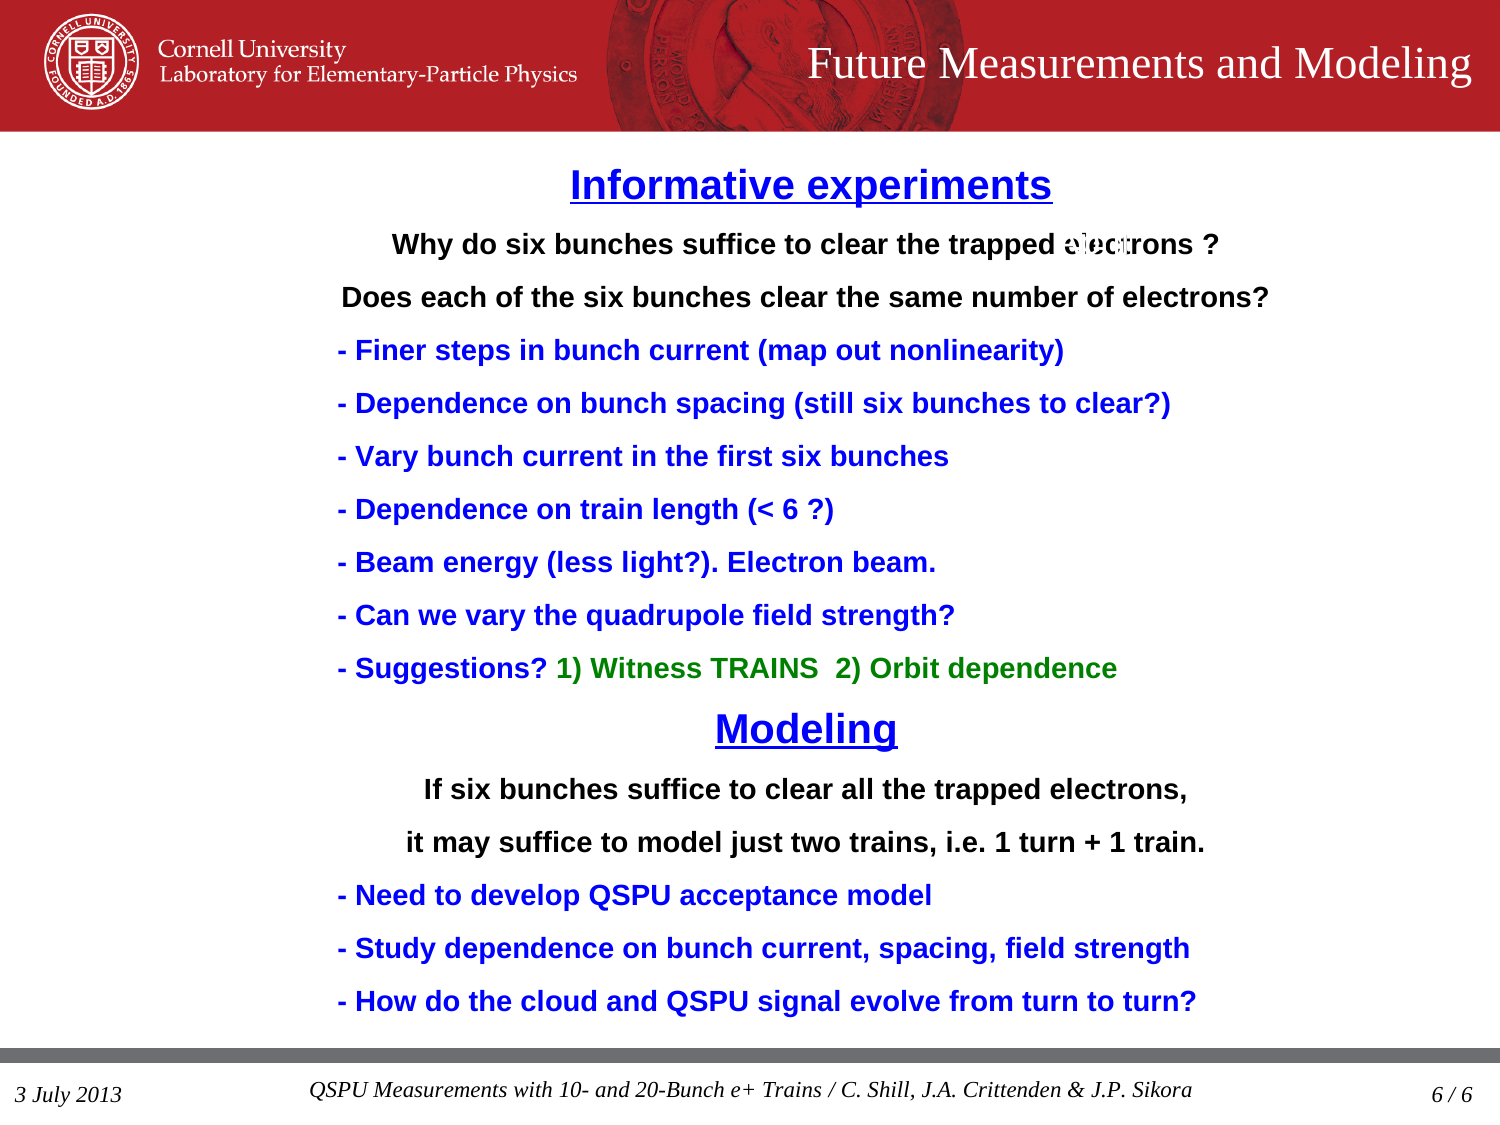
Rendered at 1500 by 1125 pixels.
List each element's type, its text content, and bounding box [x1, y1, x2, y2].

title Future Measurements and Modeling [795, 0, 1486, 121]
text_box April [975, 210, 1186, 270]
picture [0, 0, 1500, 132]
text_box Informative experiments Why do six bunches suffice to clear the trapped electrons ? Does each of the six bunches clear the same number of electrons? - Finer steps in bunch current (map out nonlinearity) - Dependence on bunch spacing (still six bunches to clear?) - Vary bunch current in the first six bunches - Dependence on train length (< 6 ?) - Beam energy (less light?). Electron beam. - Can we vary the quadrupole field strength? - Suggestions? 1) Witness TRAINS 2) Orbit dependence Modeling If six bunches suffice to clear all the trapped electrons, it may suffice to model just two trains, i.e. 1 turn + 1 train. - Need to develop QSPU acceptance model - Study dependence on bunch current, spacing, field strength - How do the cloud and QSPU signal evolve from turn to turn? [322, 149, 1291, 1038]
